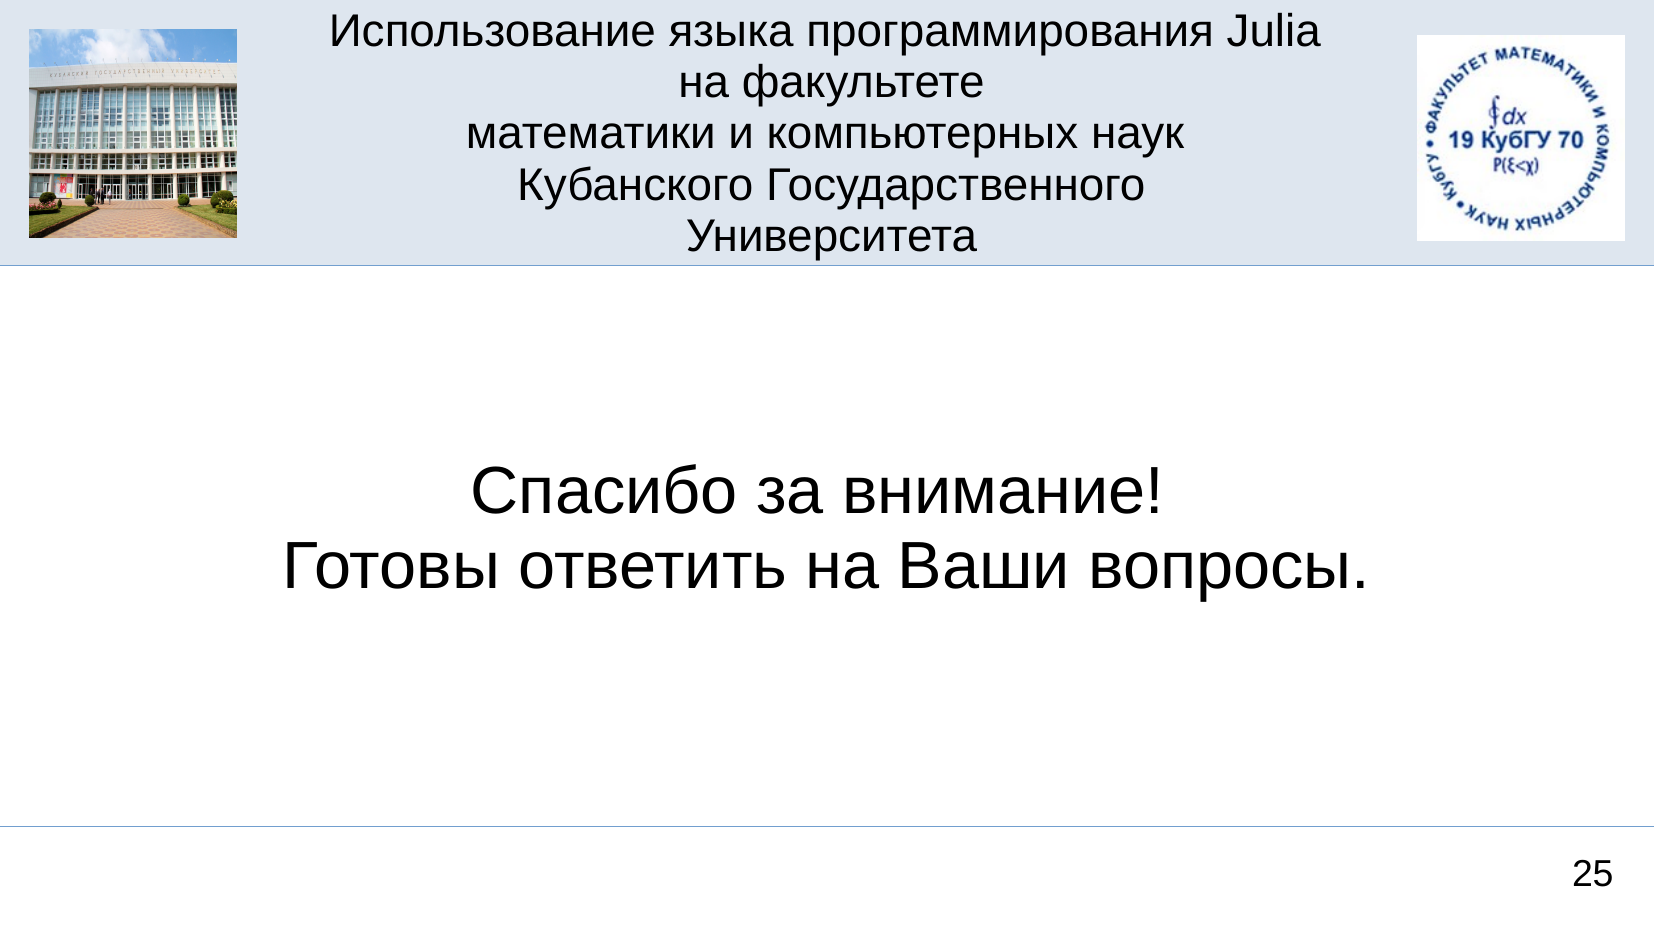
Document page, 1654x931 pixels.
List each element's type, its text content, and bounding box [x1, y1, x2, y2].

text_box <номер> [1557, 845, 1654, 916]
picture [29, 29, 237, 238]
picture [1417, 35, 1625, 241]
subtitle Спасибо за внимание! Готовы ответить на Ваши вопросы. [117, 295, 1537, 826]
subtitle Спасибо за внимание! Готовы ответить на Ваши вопросы. [117, 827, 1537, 835]
text_box [0, 0, 1654, 265]
title Использование языка программирования Julia на факультете математики и компьютерных наук Кубанского Государственного Университета [271, 4, 1393, 262]
